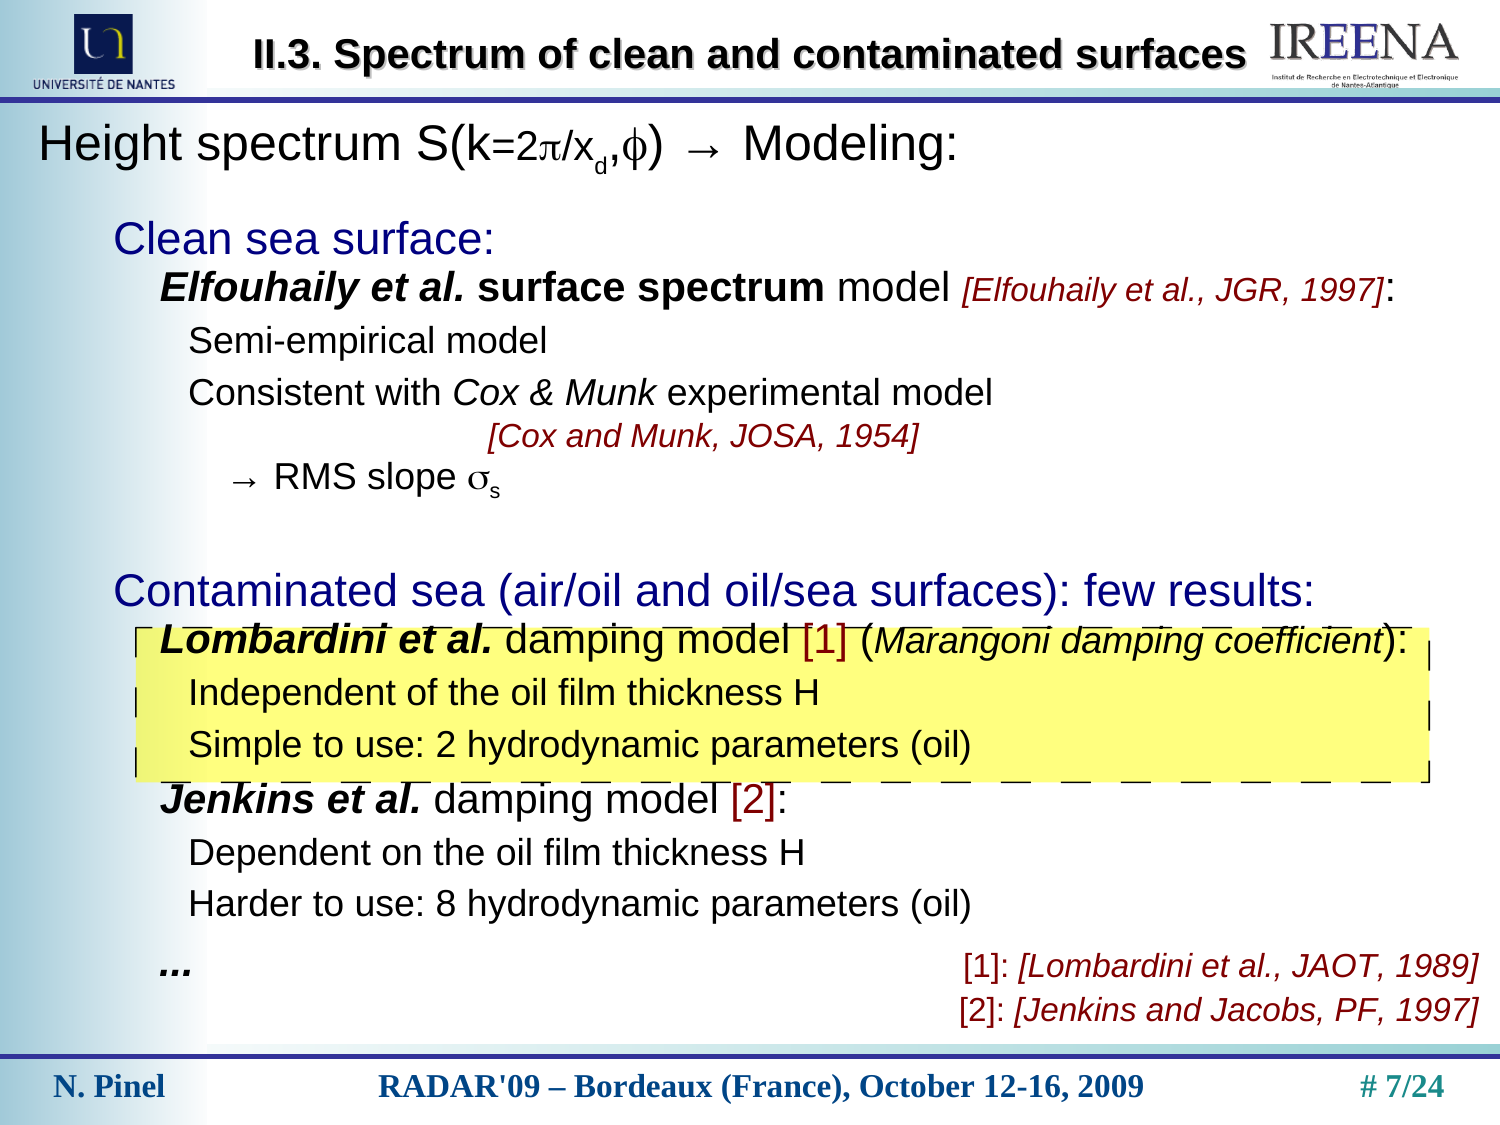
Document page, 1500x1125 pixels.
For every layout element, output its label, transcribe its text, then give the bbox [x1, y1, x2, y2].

picture [1426, 23, 1459, 89]
list Height spectrum S(k=2/xd,) → Modeling: Clean sea surface: Elfouhaily et al. surface spectrum model [Elfouhaily et al., JGR, 1997]: Semi-empirical model Consistent with Cox & Munk experimental model [Cox and Munk, JOSA, 1954] → RMS slope s Contaminated sea (air/oil and oil/sea surfaces): few results: Lombardini et al. damping model [1] (Marangoni damping coefficient): Independent of the oil film thickness H Simple to use: 2 hydrodynamic parameters (oil) Jenkins et al. damping model [2]: Dependent on the oil film thickness H Harder to use: 8 hydrodynamic parameters (oil) ... [23, 107, 1449, 1008]
text_box [1]: [Lombardini et al., JAOT, 1989] [2]: [Jenkins and Jacobs, PF, 1997] [561, 946, 1495, 1023]
title II.3. Spectrum of clean and contaminated surfaces [75, 23, 1426, 103]
picture [29, 14, 178, 95]
